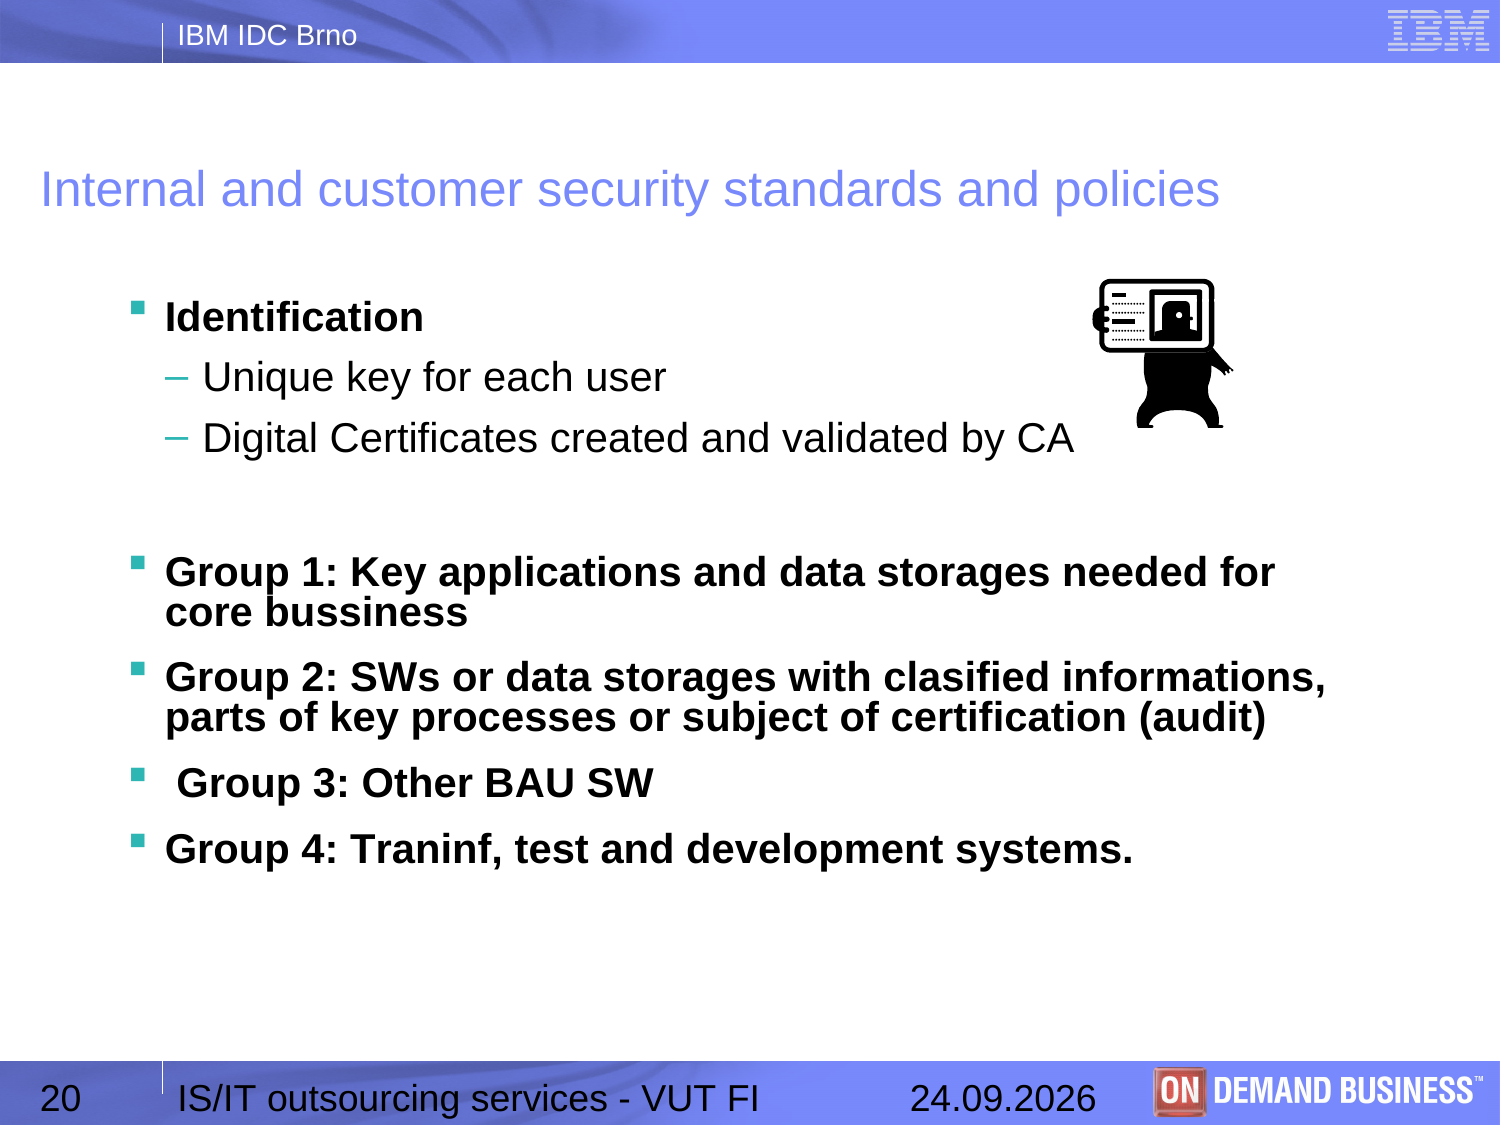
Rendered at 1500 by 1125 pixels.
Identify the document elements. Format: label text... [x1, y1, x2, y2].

picture [1092, 278, 1234, 428]
list Identification Unique key for each user Digital Certificates created and validated by CA Group 1: Key applications and data storages needed for core bussiness Group 2: SWs or data storages with clasified informations, parts of key processes or subject of certification (audit) Group 3: Other BAU SW Group 4: Traninf, test and development systems. [112, 291, 1388, 932]
picture [0, 1061, 1500, 1125]
title Internal and customer security standards and policies [25, 142, 1378, 225]
picture [0, 0, 1500, 63]
